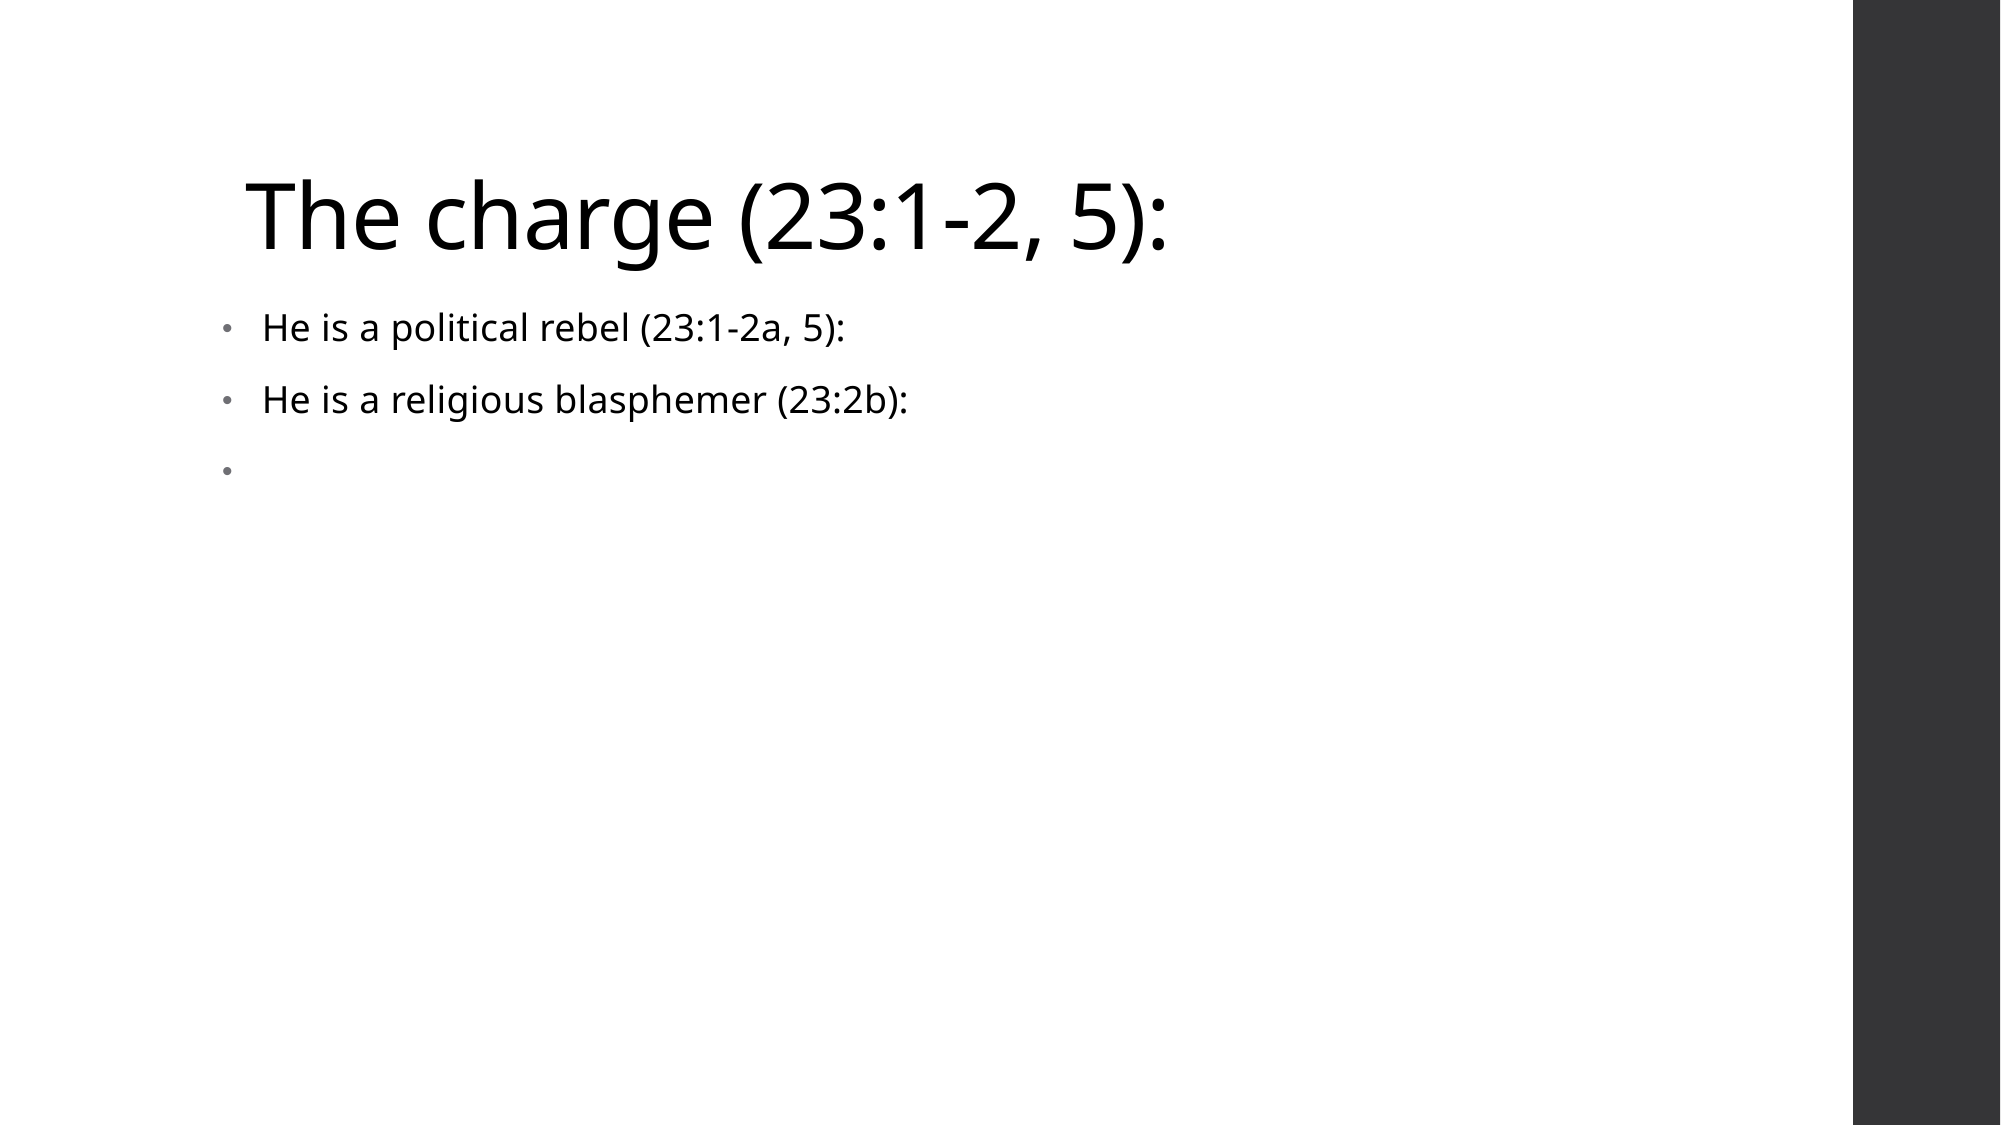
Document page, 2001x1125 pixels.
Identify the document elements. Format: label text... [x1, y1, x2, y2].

title The charge (23:1-2, 5): [206, 60, 1797, 278]
list He is a political rebel (23:1-2a, 5): He is a religious blasphemer (23:2b): [206, 299, 1617, 1014]
